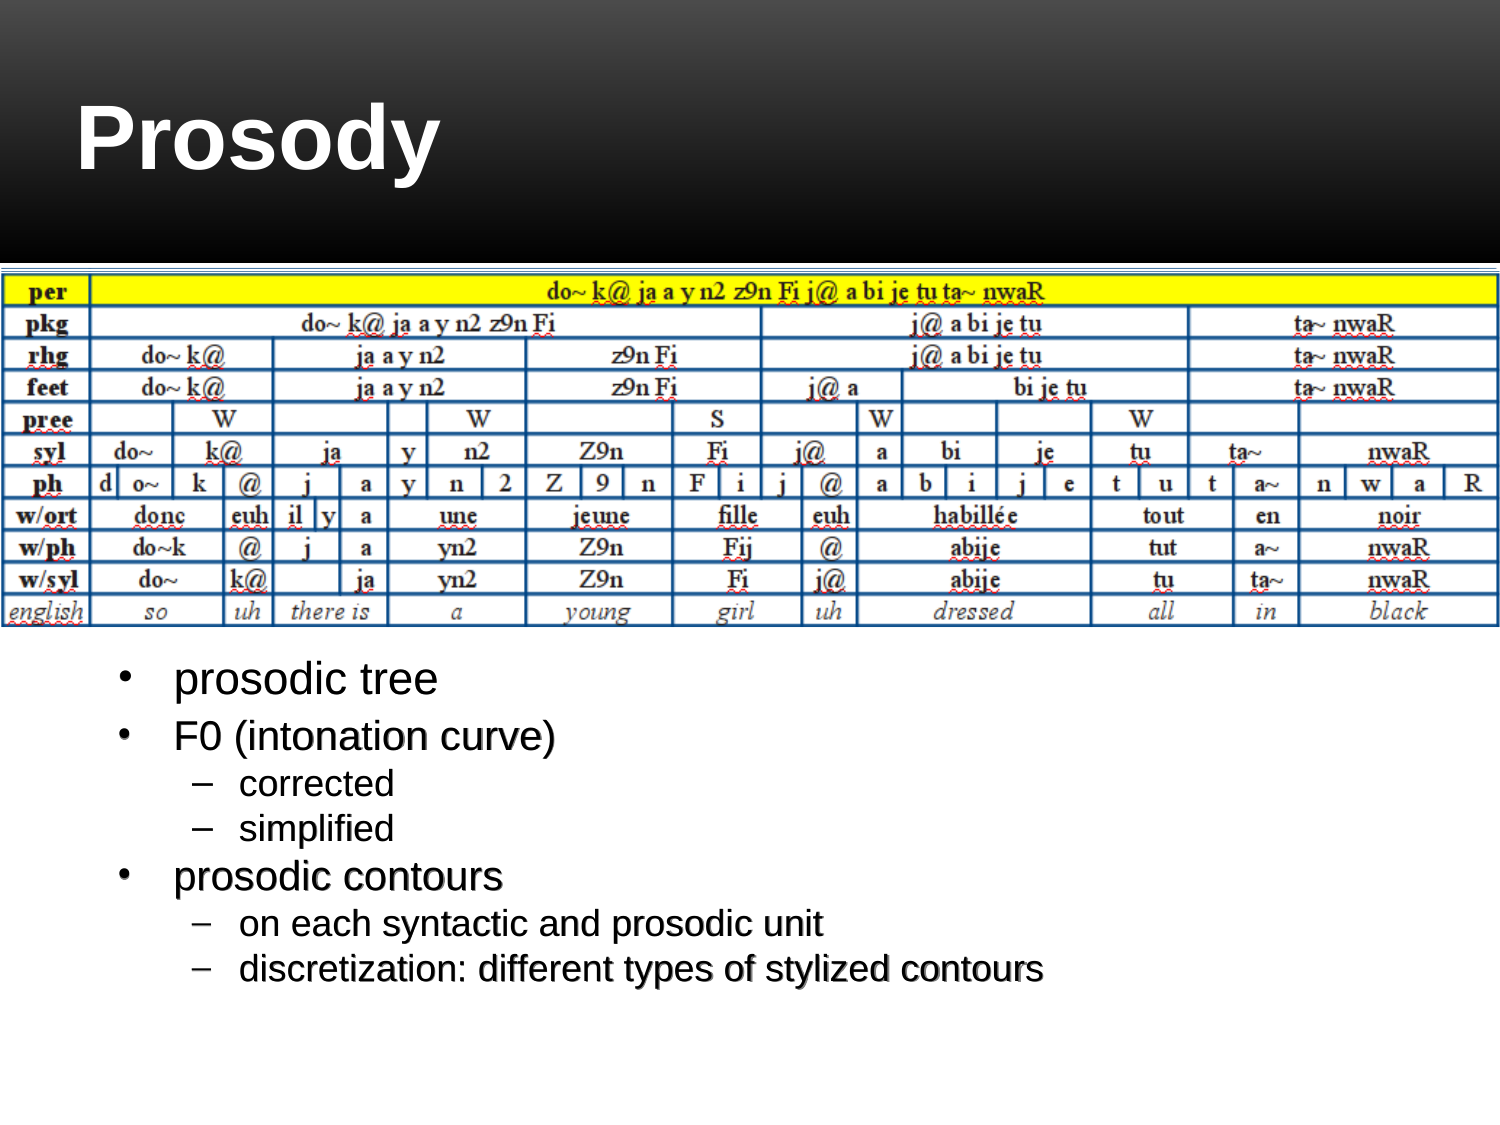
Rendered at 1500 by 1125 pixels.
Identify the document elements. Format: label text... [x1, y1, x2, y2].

text_box F0 (intonation curve) corrected simplified prosodic contours on each syntactic and prosodic unit discretization: different types of stylized contours [102, 711, 1426, 1062]
title Prosody [75, 44, 1426, 233]
picture [0, 264, 1500, 630]
text_box prosodic tree [102, 640, 1426, 711]
